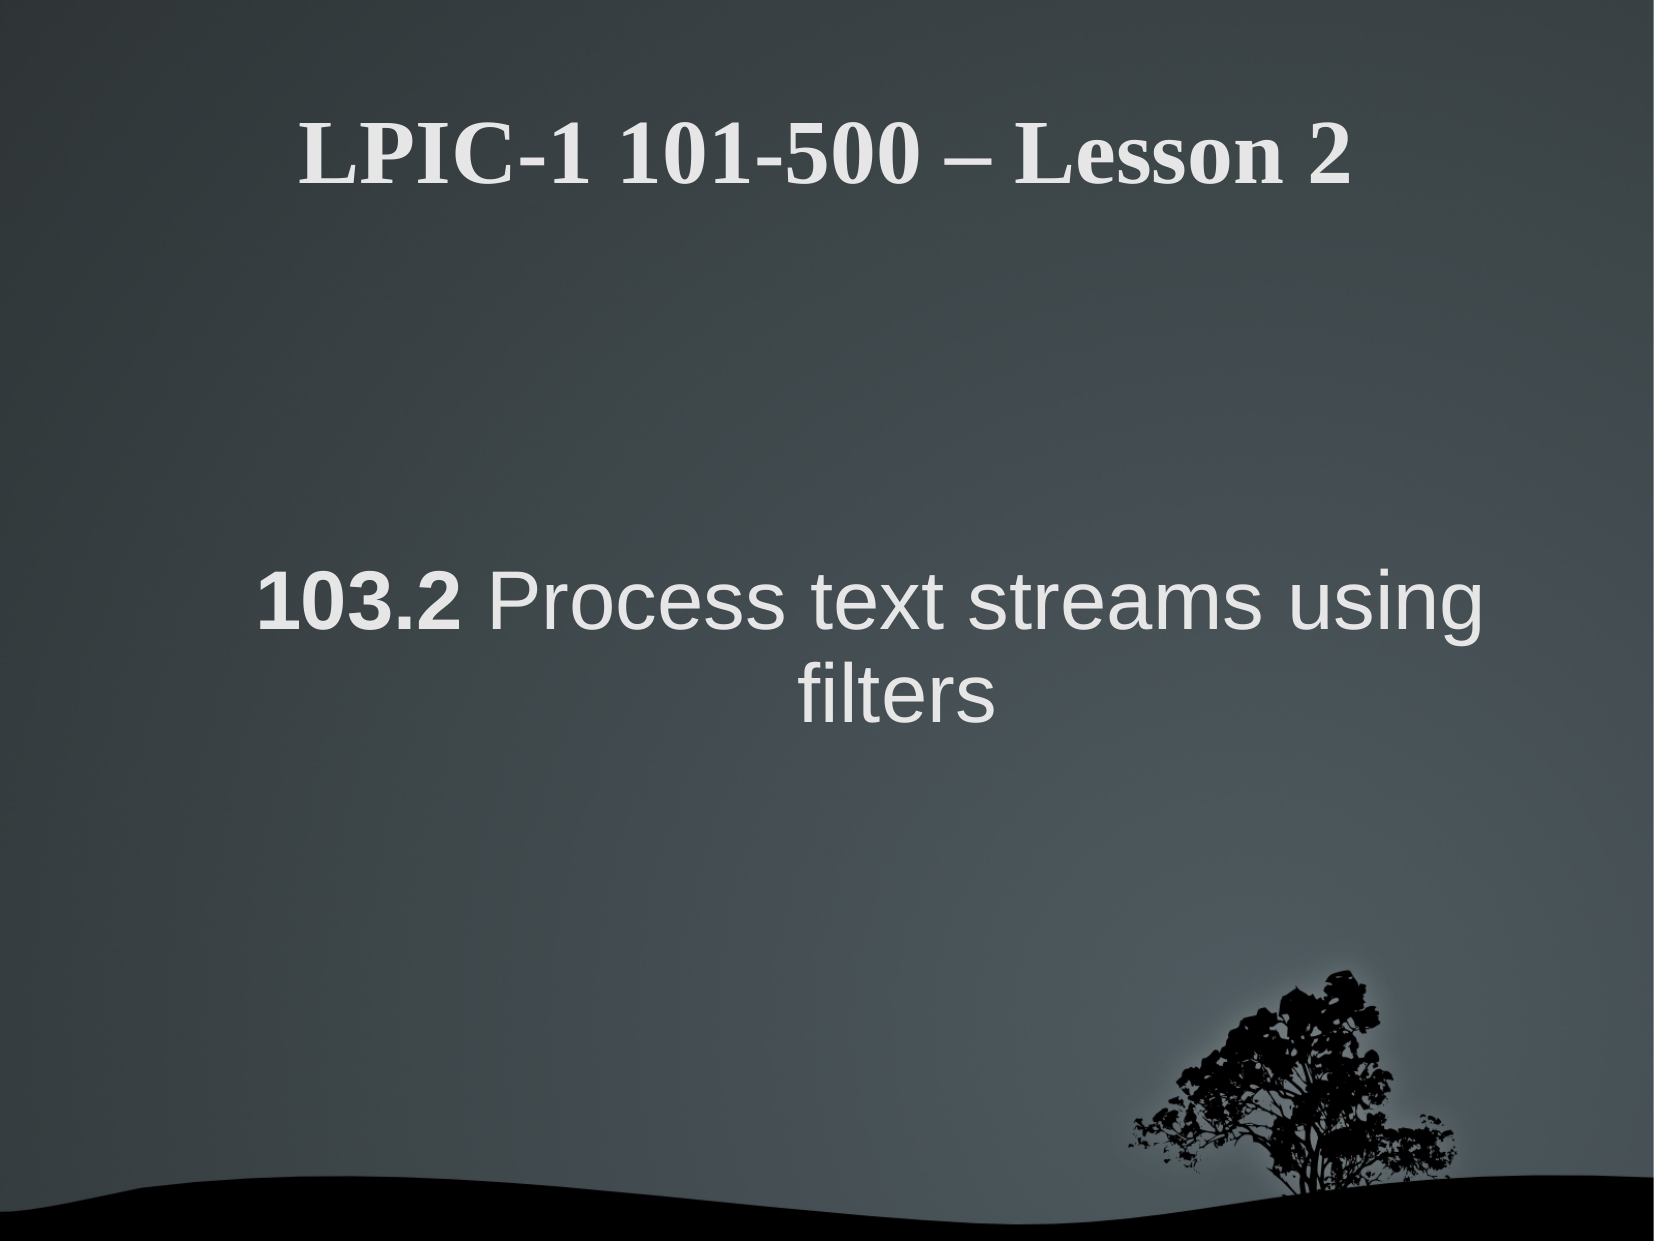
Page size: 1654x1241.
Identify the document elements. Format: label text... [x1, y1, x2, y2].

title LPIC-1 101-500 – Lesson 2 [82, 49, 1571, 257]
list 103.2 Process text streams using filters [82, 290, 1571, 1109]
picture [0, 0, 1654, 1241]
